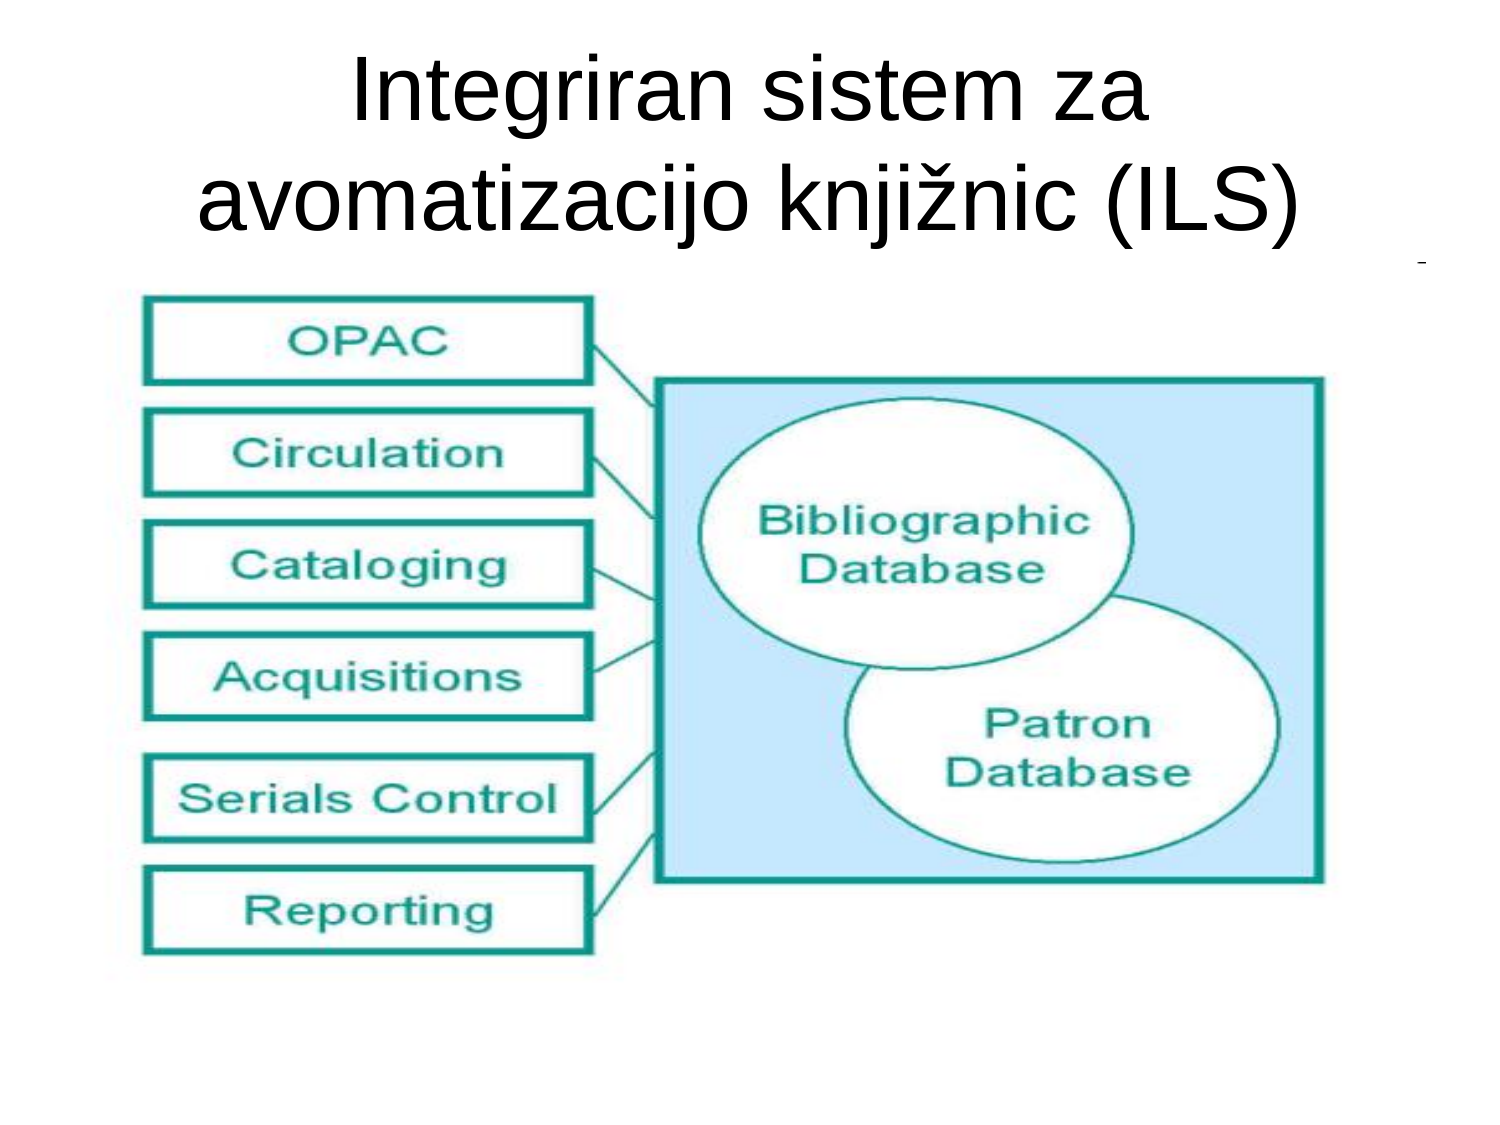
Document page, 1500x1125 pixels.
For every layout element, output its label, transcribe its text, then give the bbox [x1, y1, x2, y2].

title Integriran sistem za avomatizacijo knjižnic (ILS) [75, 21, 1426, 257]
text_box [75, 262, 1426, 1006]
